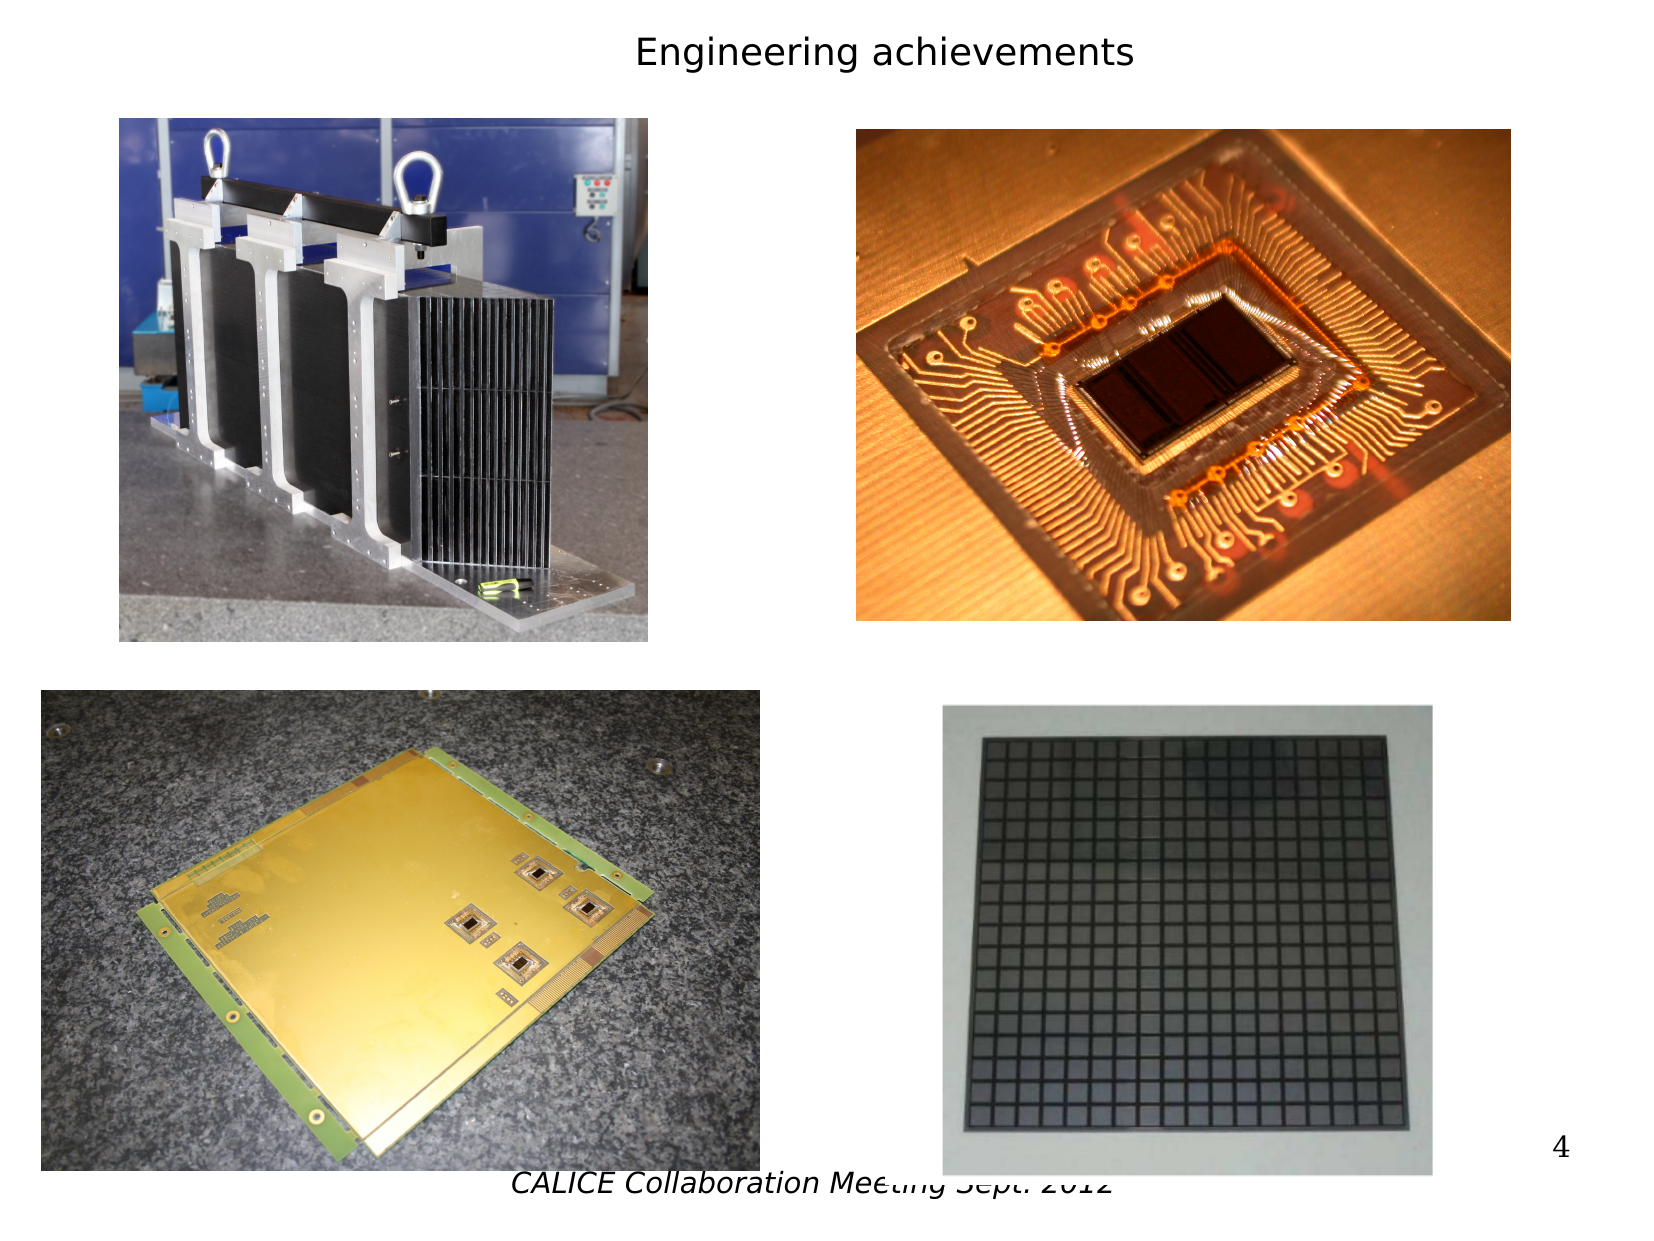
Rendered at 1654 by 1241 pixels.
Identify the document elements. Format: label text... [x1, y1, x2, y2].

text_box Engineering achievements [620, 23, 1151, 82]
picture [41, 690, 760, 1171]
picture [885, 673, 1459, 1185]
picture [856, 129, 1511, 621]
picture [119, 118, 648, 642]
